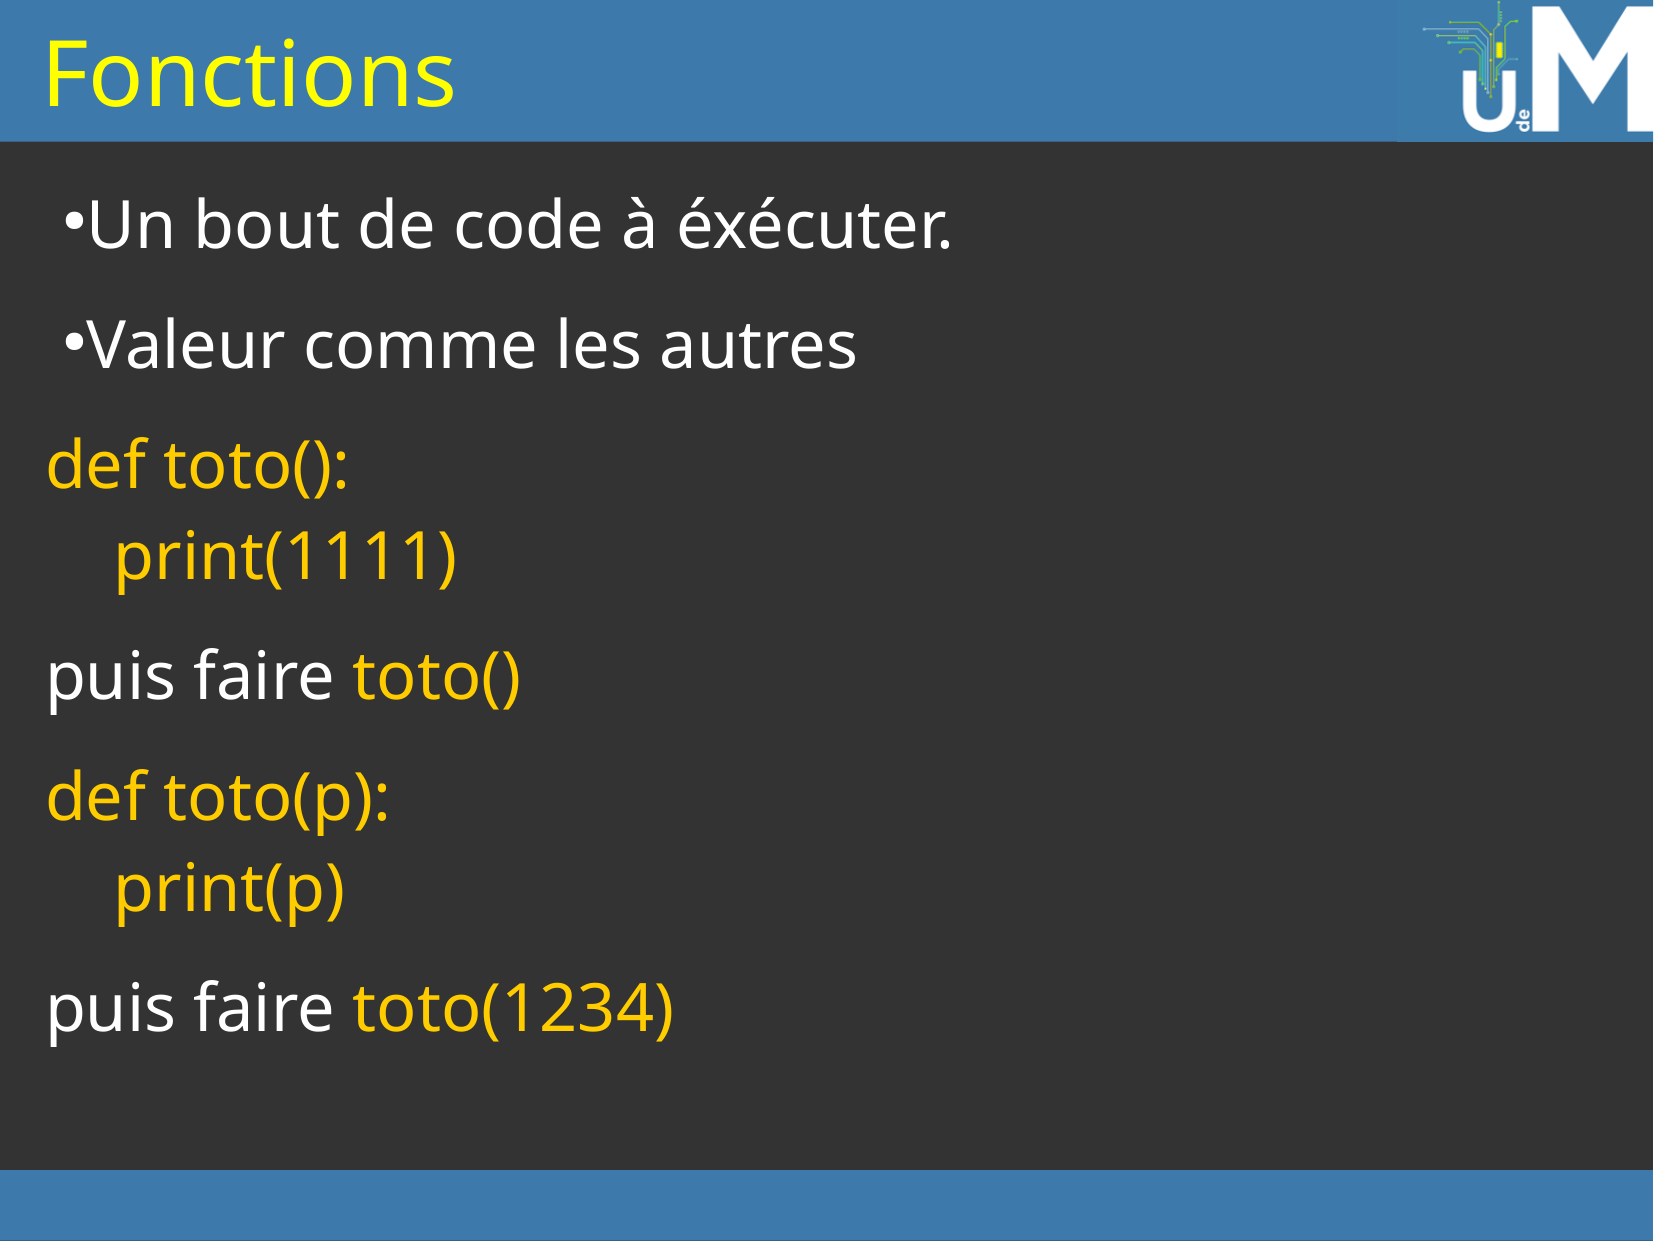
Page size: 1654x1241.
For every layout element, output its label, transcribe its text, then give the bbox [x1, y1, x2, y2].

picture [1397, 0, 1654, 142]
list Un bout de code à éxécuter. Valeur comme les autres def toto(): print(1111) puis faire toto() def toto(p): print(p) puis faire toto(1234) [45, 177, 1606, 1141]
title Fonctions [41, 9, 1411, 133]
